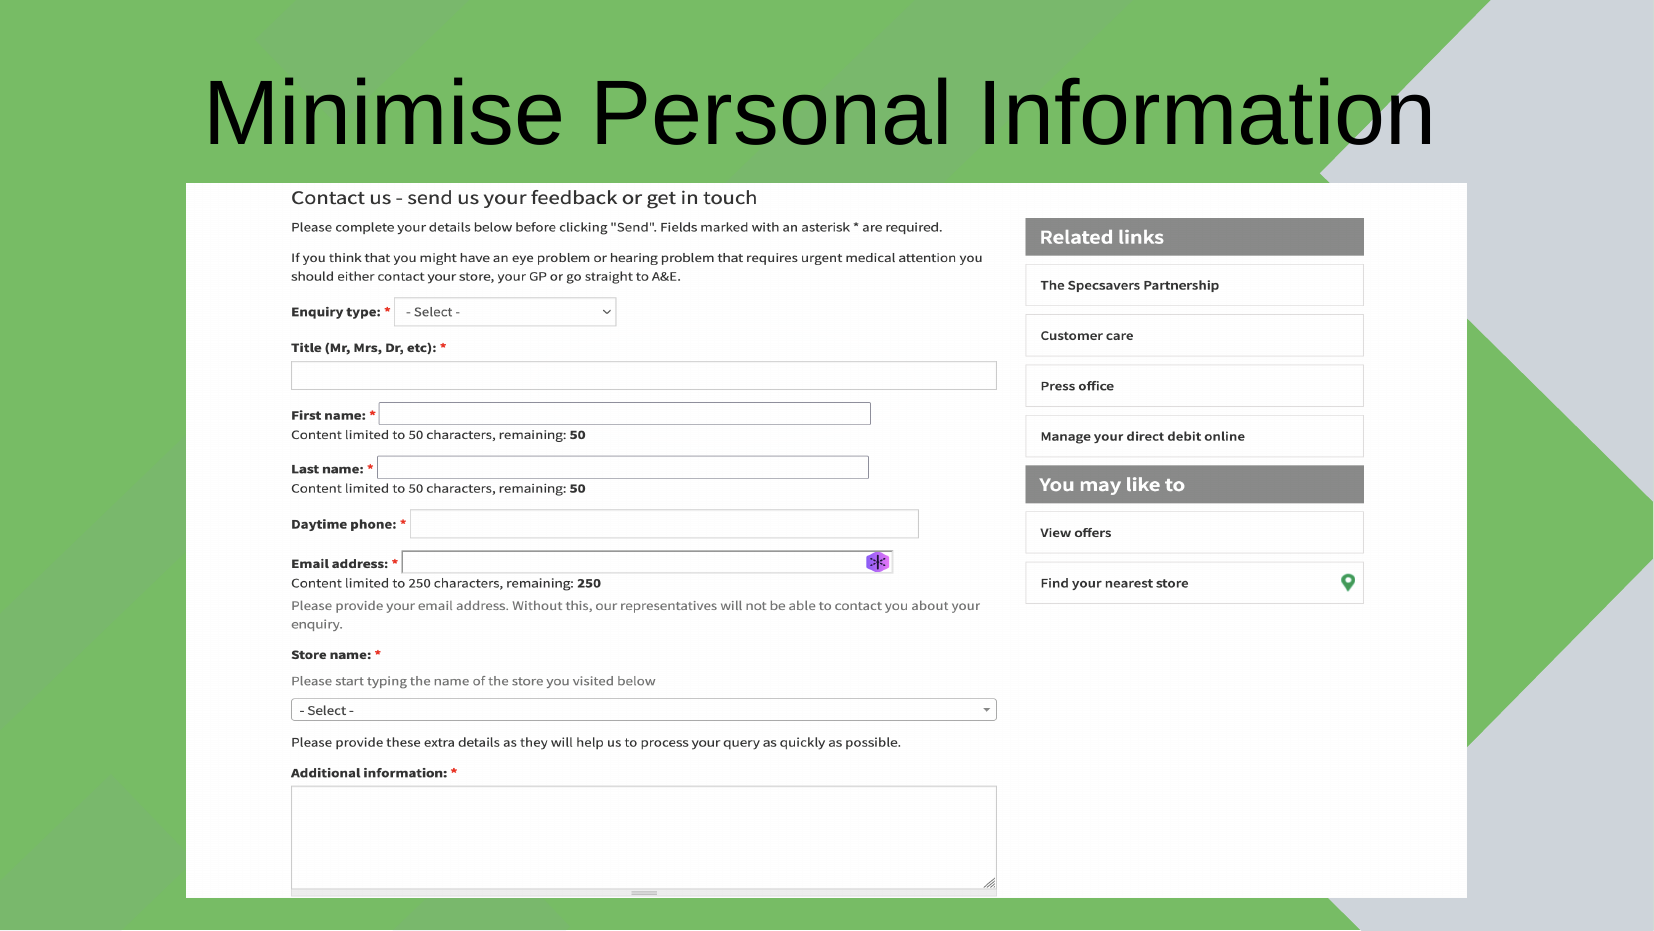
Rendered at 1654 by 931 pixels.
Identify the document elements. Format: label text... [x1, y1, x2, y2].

title Minimise Personal Information [76, 35, 1565, 191]
picture [186, 183, 1467, 898]
